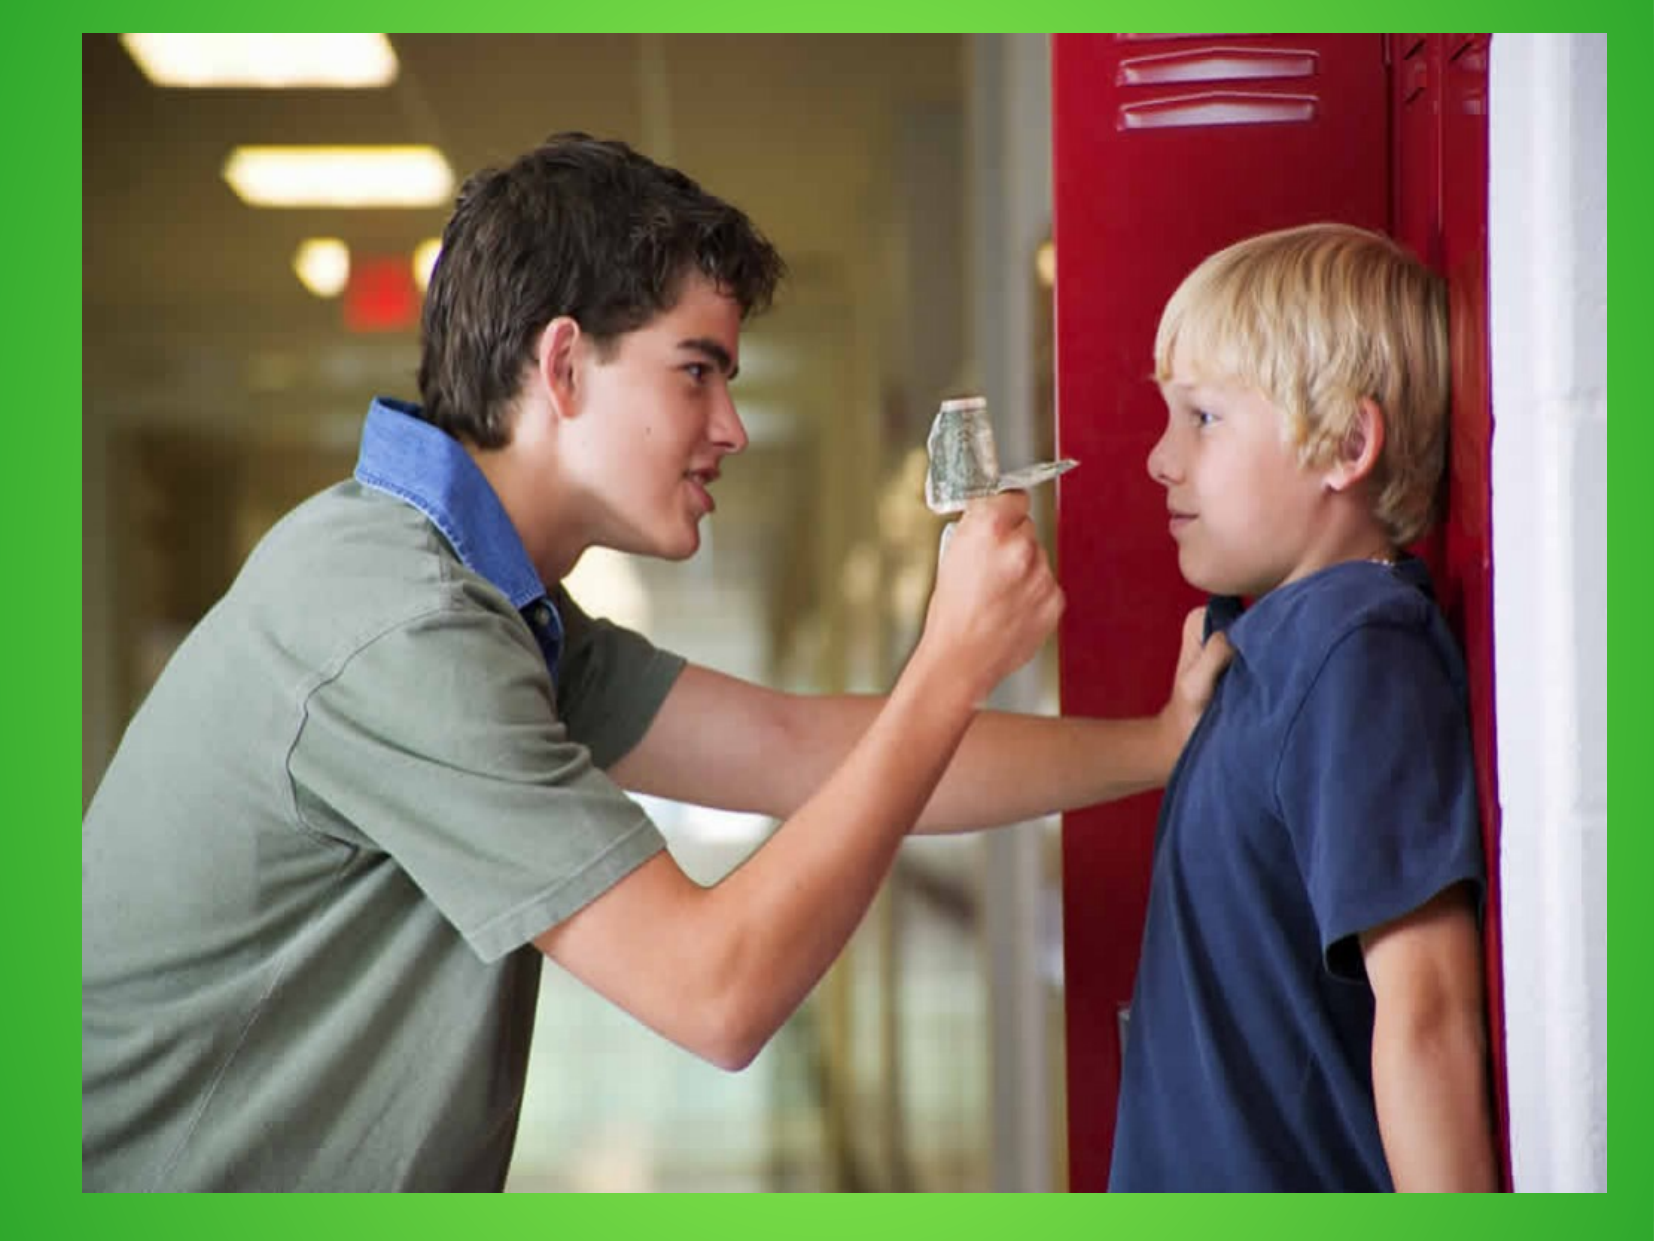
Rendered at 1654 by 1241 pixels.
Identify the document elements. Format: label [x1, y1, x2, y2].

picture [82, 33, 1607, 1193]
